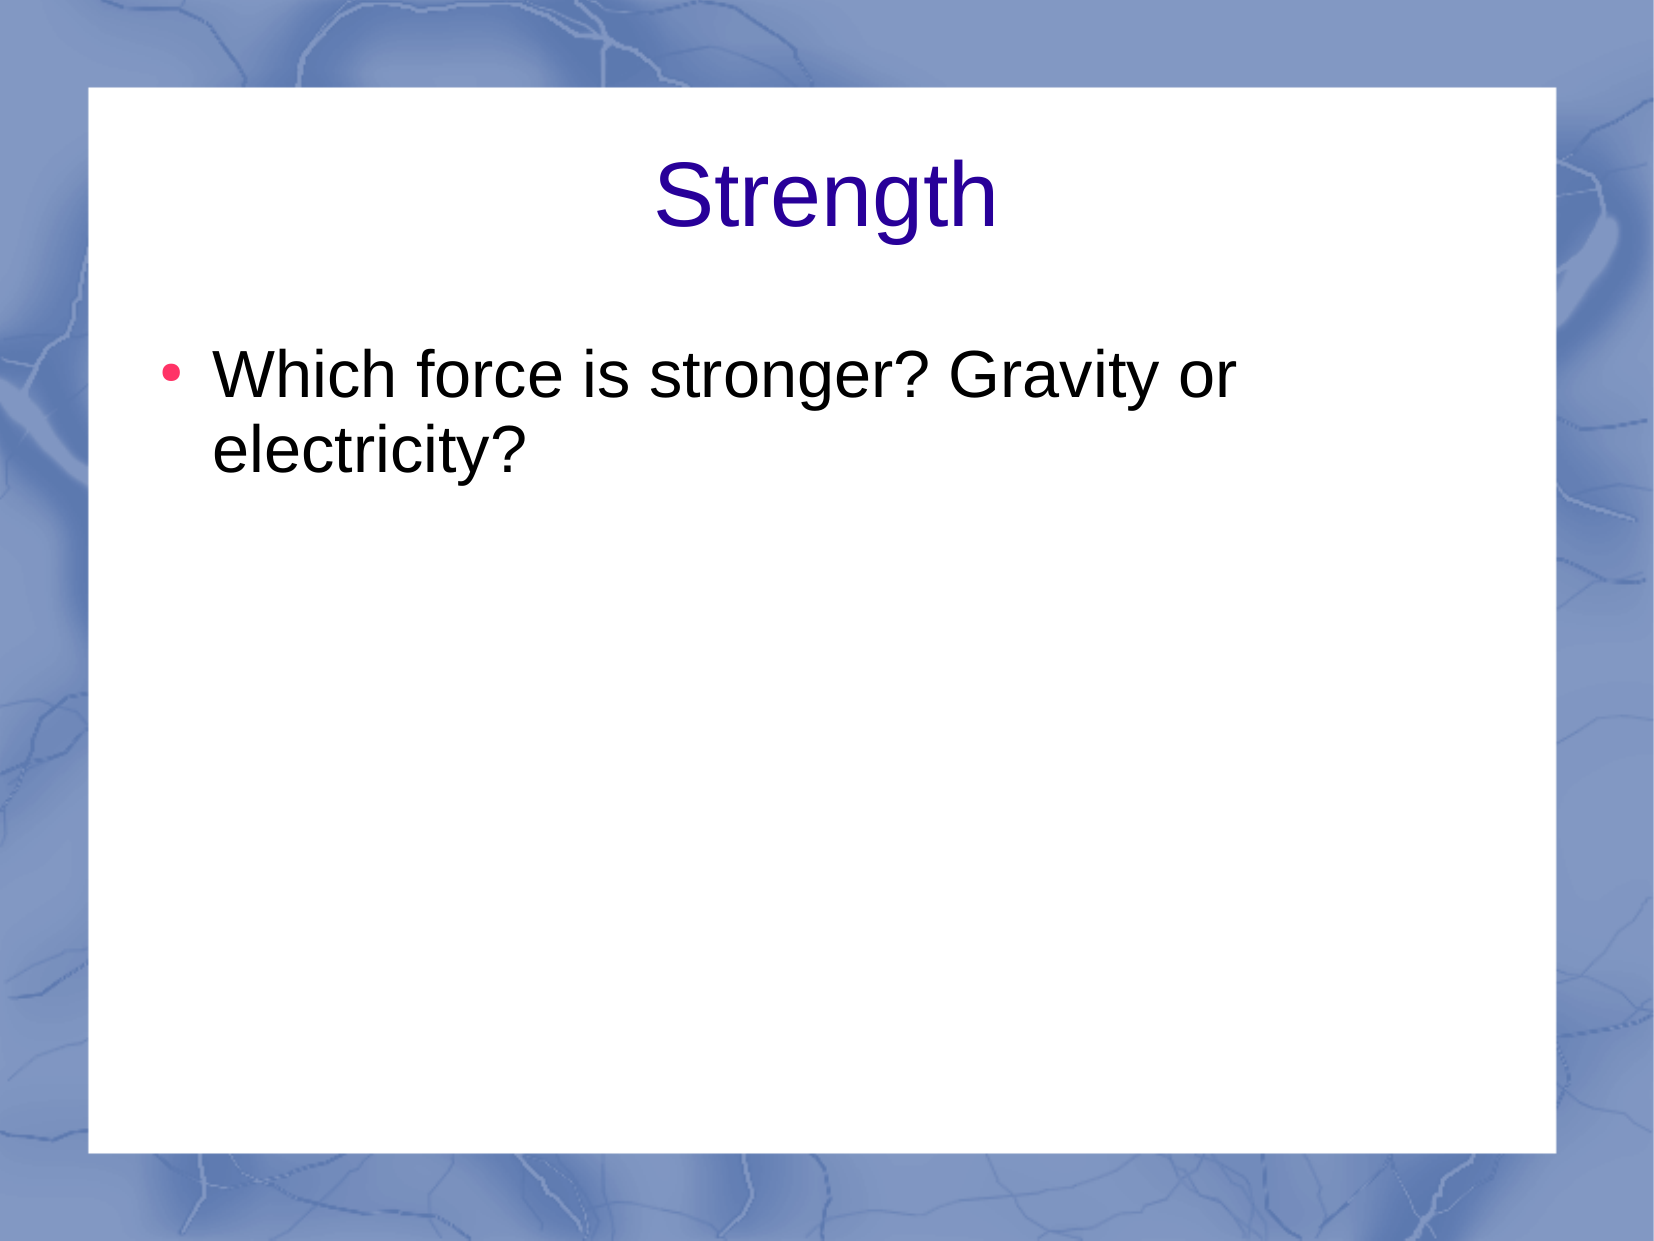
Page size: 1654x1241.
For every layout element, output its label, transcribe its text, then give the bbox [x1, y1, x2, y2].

list Which force is stronger? Gravity or electricity? [141, 337, 1501, 1007]
picture [0, 0, 1654, 1241]
title Strength [118, 98, 1536, 291]
